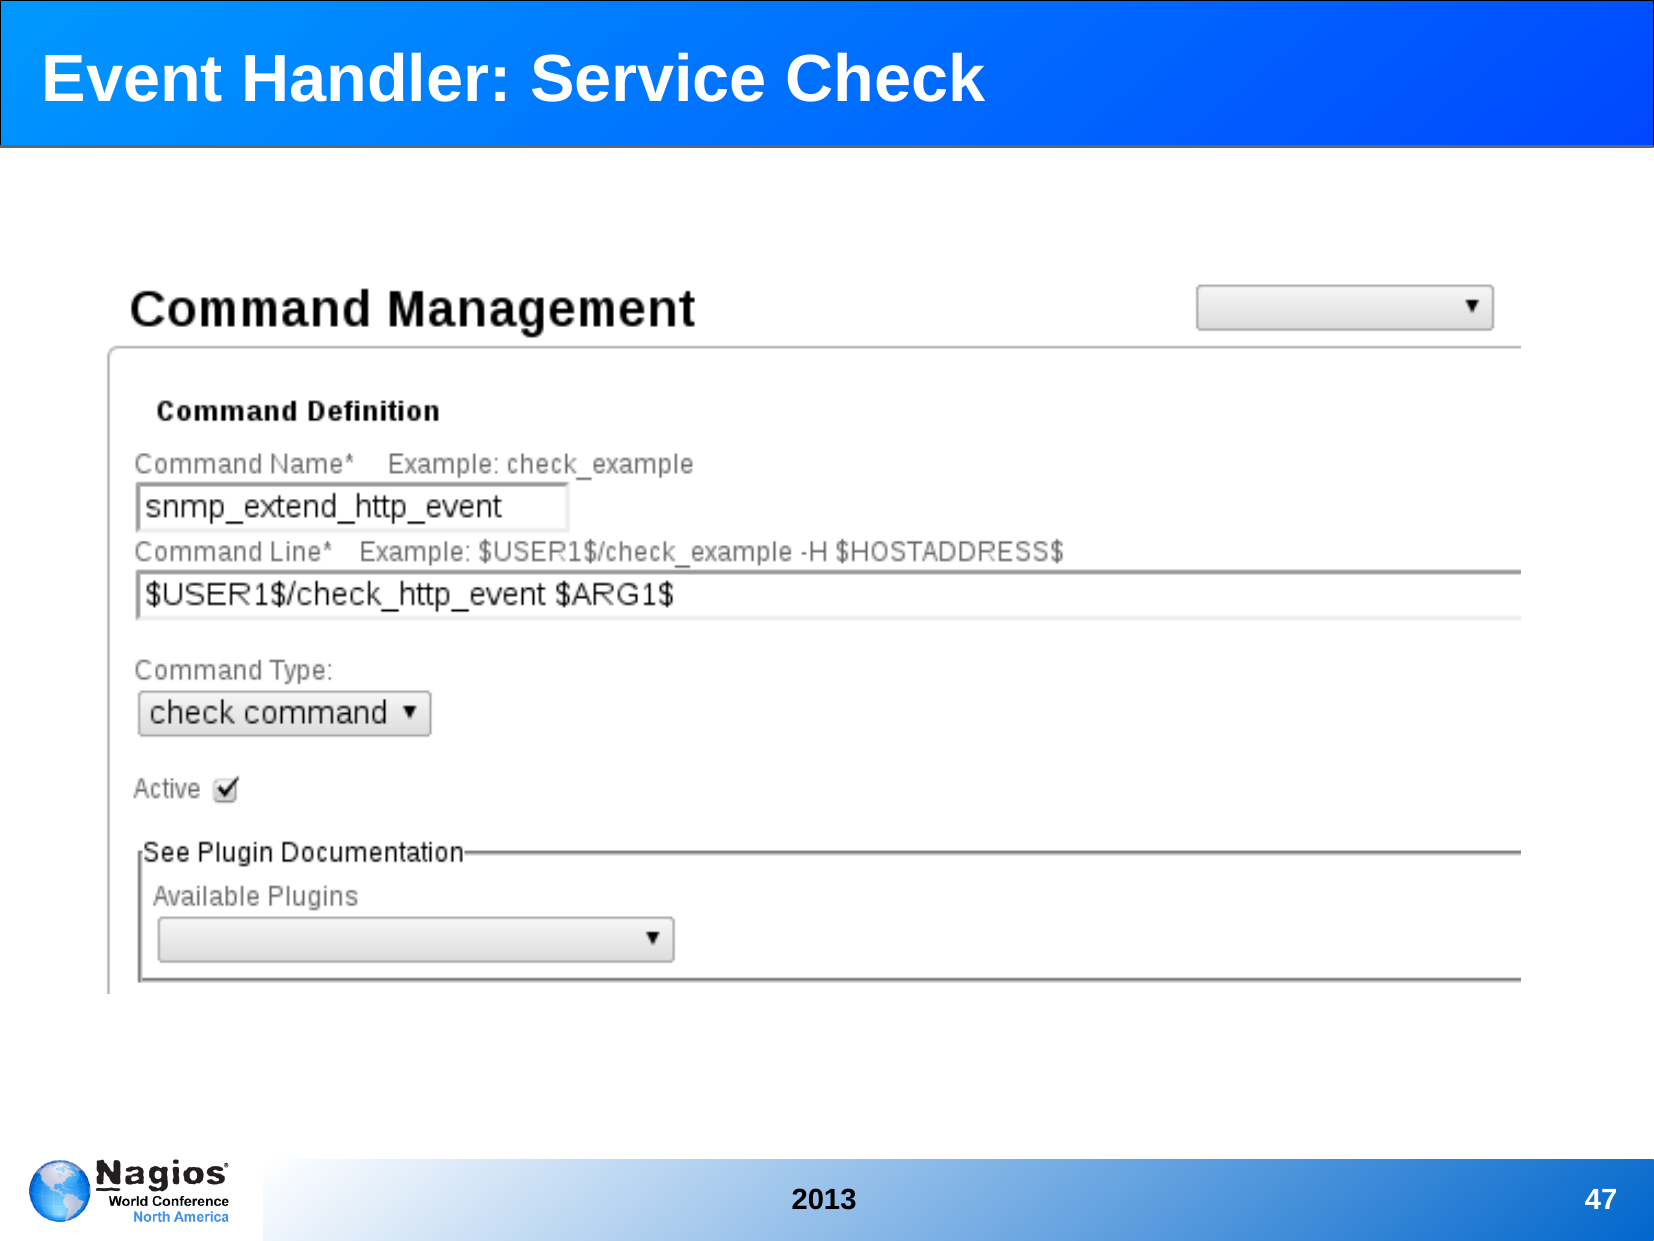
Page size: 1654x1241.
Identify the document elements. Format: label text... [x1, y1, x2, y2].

title Event Handler: Service Check [41, 29, 1638, 127]
picture [29, 1159, 229, 1235]
picture [97, 283, 1521, 994]
